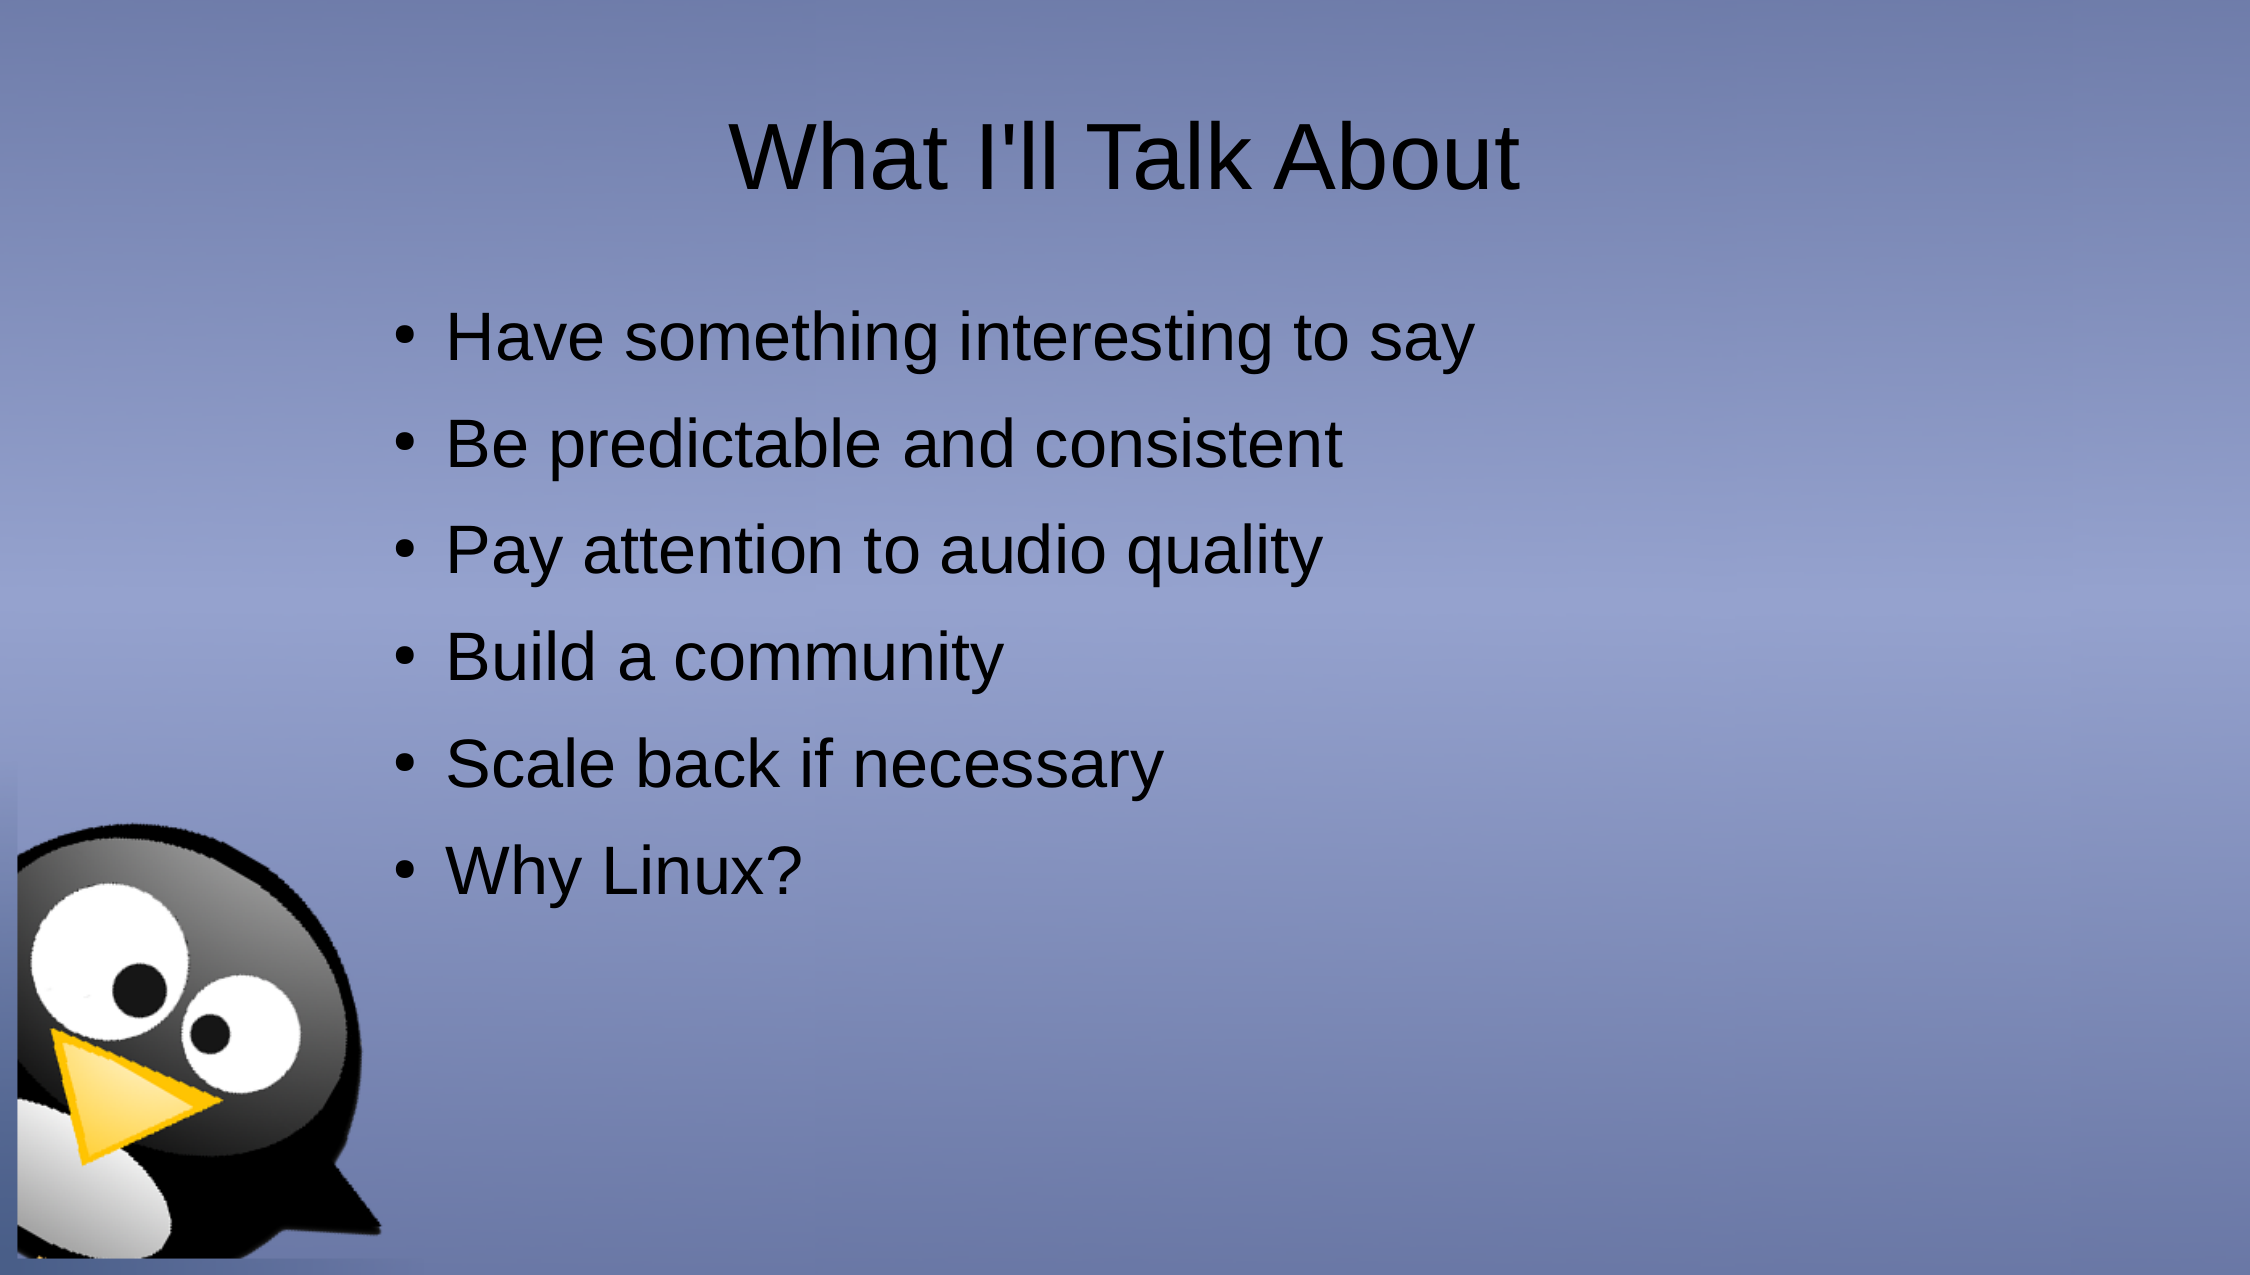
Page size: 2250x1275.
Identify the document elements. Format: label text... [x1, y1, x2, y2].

picture [0, 0, 2250, 1275]
list Have something interesting to say Be predictable and consistent Pay attention to audio quality Build a community Scale back if necessary Why Linux? [375, 298, 2138, 1140]
title What I'll Talk About [112, 50, 2138, 264]
